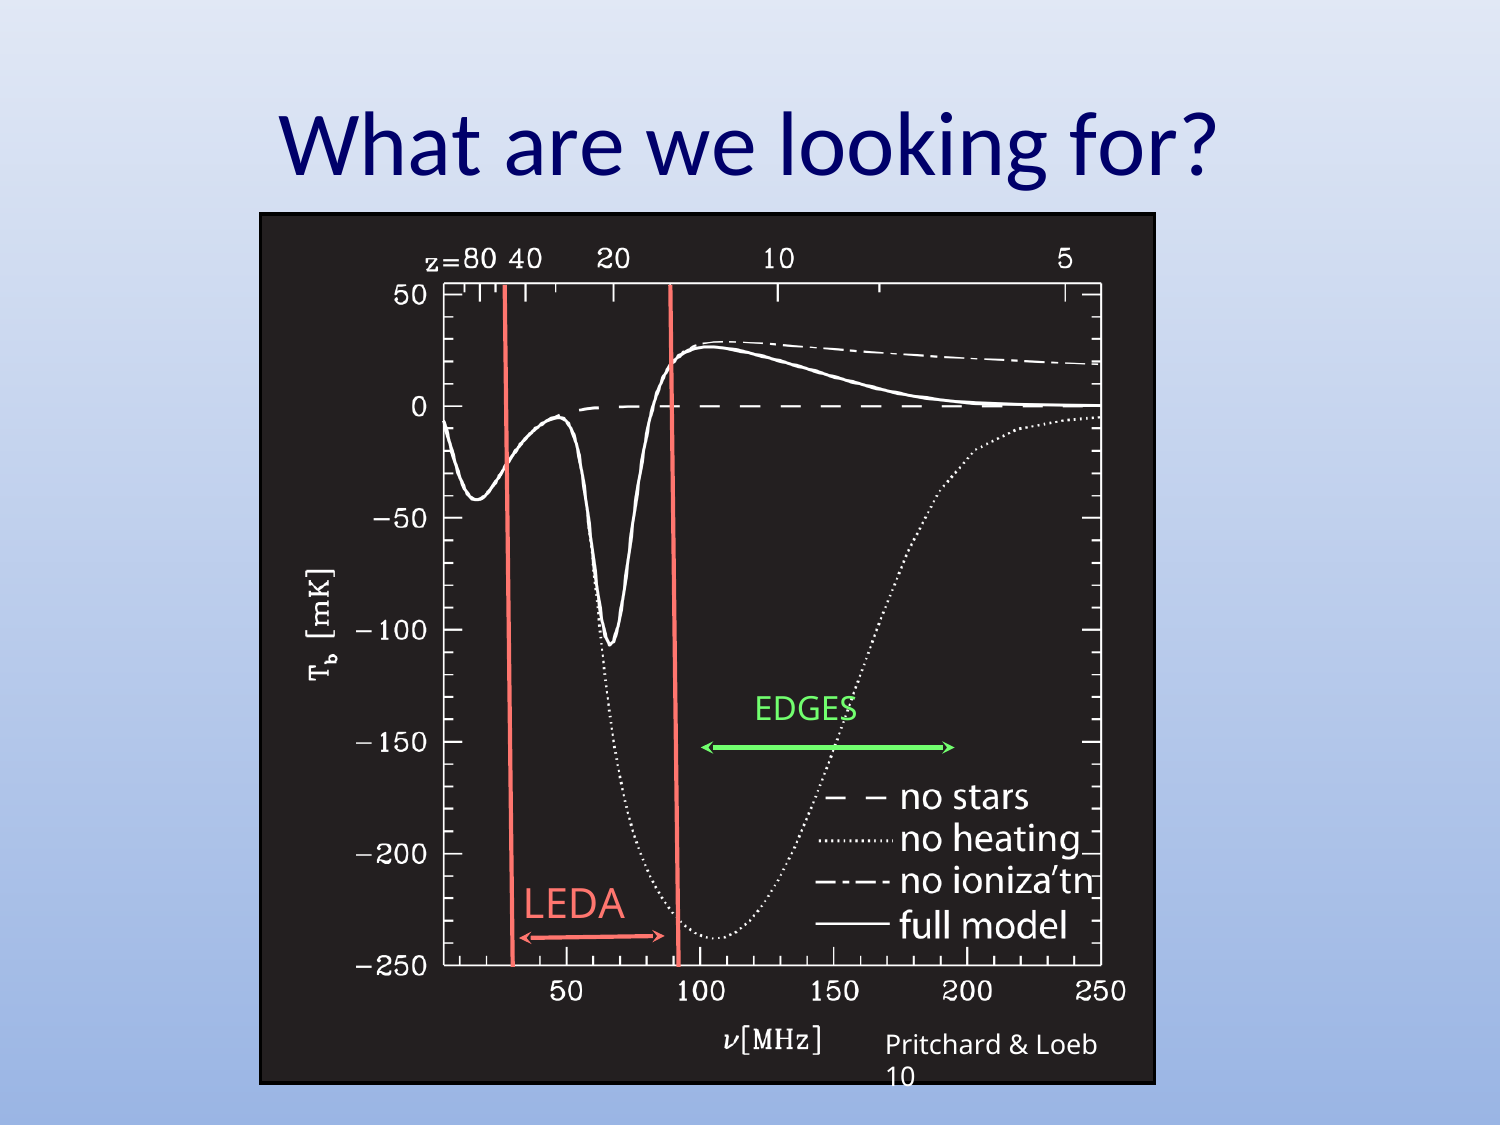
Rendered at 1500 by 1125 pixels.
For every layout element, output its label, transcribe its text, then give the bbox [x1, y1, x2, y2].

text_box EDGES [754, 687, 913, 745]
picture [255, 193, 1202, 1111]
title What are we looking for? [75, 45, 1426, 233]
text_box EDGES [754, 750, 913, 757]
text_box LEDA [522, 876, 667, 953]
text_box Pritchard & Loeb 10 [870, 1020, 1140, 1068]
